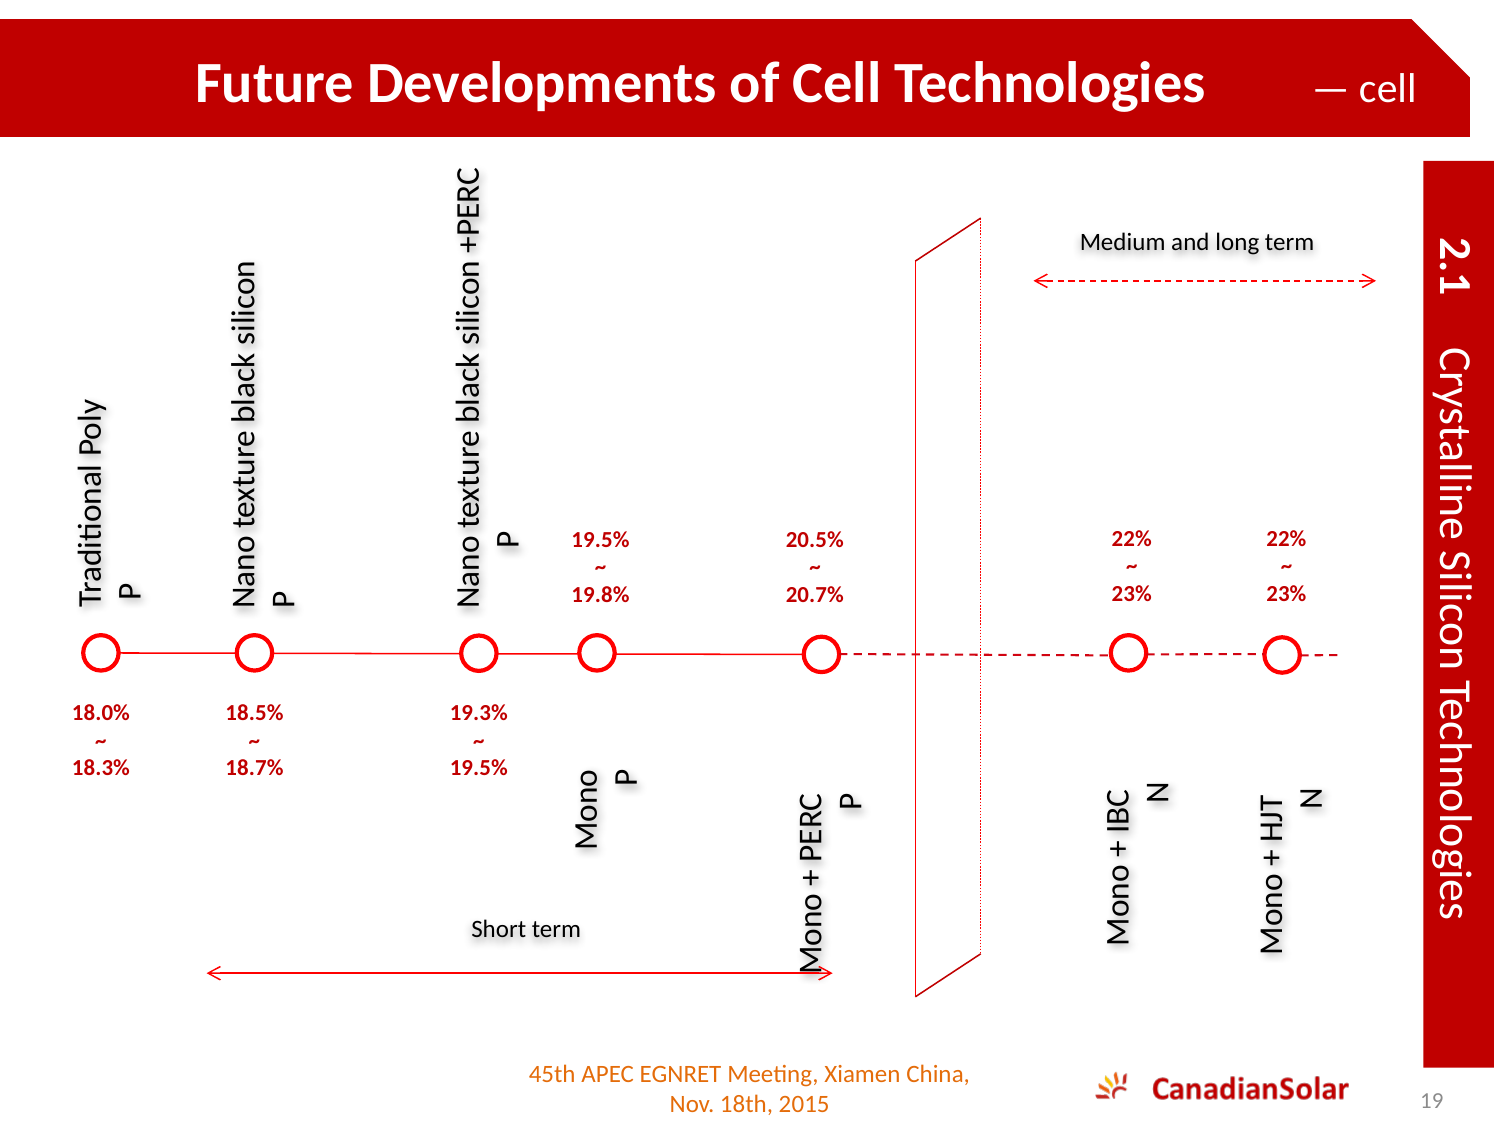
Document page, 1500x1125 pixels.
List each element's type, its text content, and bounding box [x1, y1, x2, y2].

text_box Mono + HJT N [1241, 696, 1353, 971]
text_box Traditional Poly P [60, 138, 172, 623]
text_box Mono P [556, 694, 668, 866]
text_box Mono + PERC P [780, 694, 892, 990]
text_box 2.1 Crystalline Silicon Technologies [1423, 160, 1494, 1068]
text_box Medium and long term [1006, 218, 1388, 263]
text_box 20.5% ~ 20.7% [771, 517, 859, 615]
text_box Nano texture black silicon +PERC P [438, 140, 550, 624]
text_box Mono + IBC N [1087, 696, 1199, 962]
footer 45th APEC EGNRET Meeting, Xiamen China, Nov. 18th, 2015 [512, 1057, 988, 1118]
text_box 19.3% ~ 19.5% [434, 690, 523, 788]
text_box [1264, 637, 1300, 673]
text_box Future Developments of Cell Technologies — cell [0, 19, 1471, 138]
text_box [83, 635, 119, 671]
text_box 19.5% ~ 19.8% [556, 517, 645, 615]
text_box Nano texture black silicon P [213, 138, 325, 624]
text_box Short term [425, 905, 627, 950]
slide_number <編號> [1108, 1069, 1459, 1125]
text_box 22% ~ 23% [1241, 515, 1332, 613]
picture [1080, 1046, 1377, 1125]
text_box 22% ~ 23% [1086, 515, 1178, 613]
text_box [803, 636, 839, 673]
text_box [579, 635, 615, 671]
text_box [461, 635, 497, 671]
text_box [236, 635, 273, 671]
text_box [1110, 635, 1147, 671]
text_box 18.5% ~ 18.7% [210, 690, 299, 788]
text_box 18.0% ~ 18.3% [56, 690, 145, 788]
